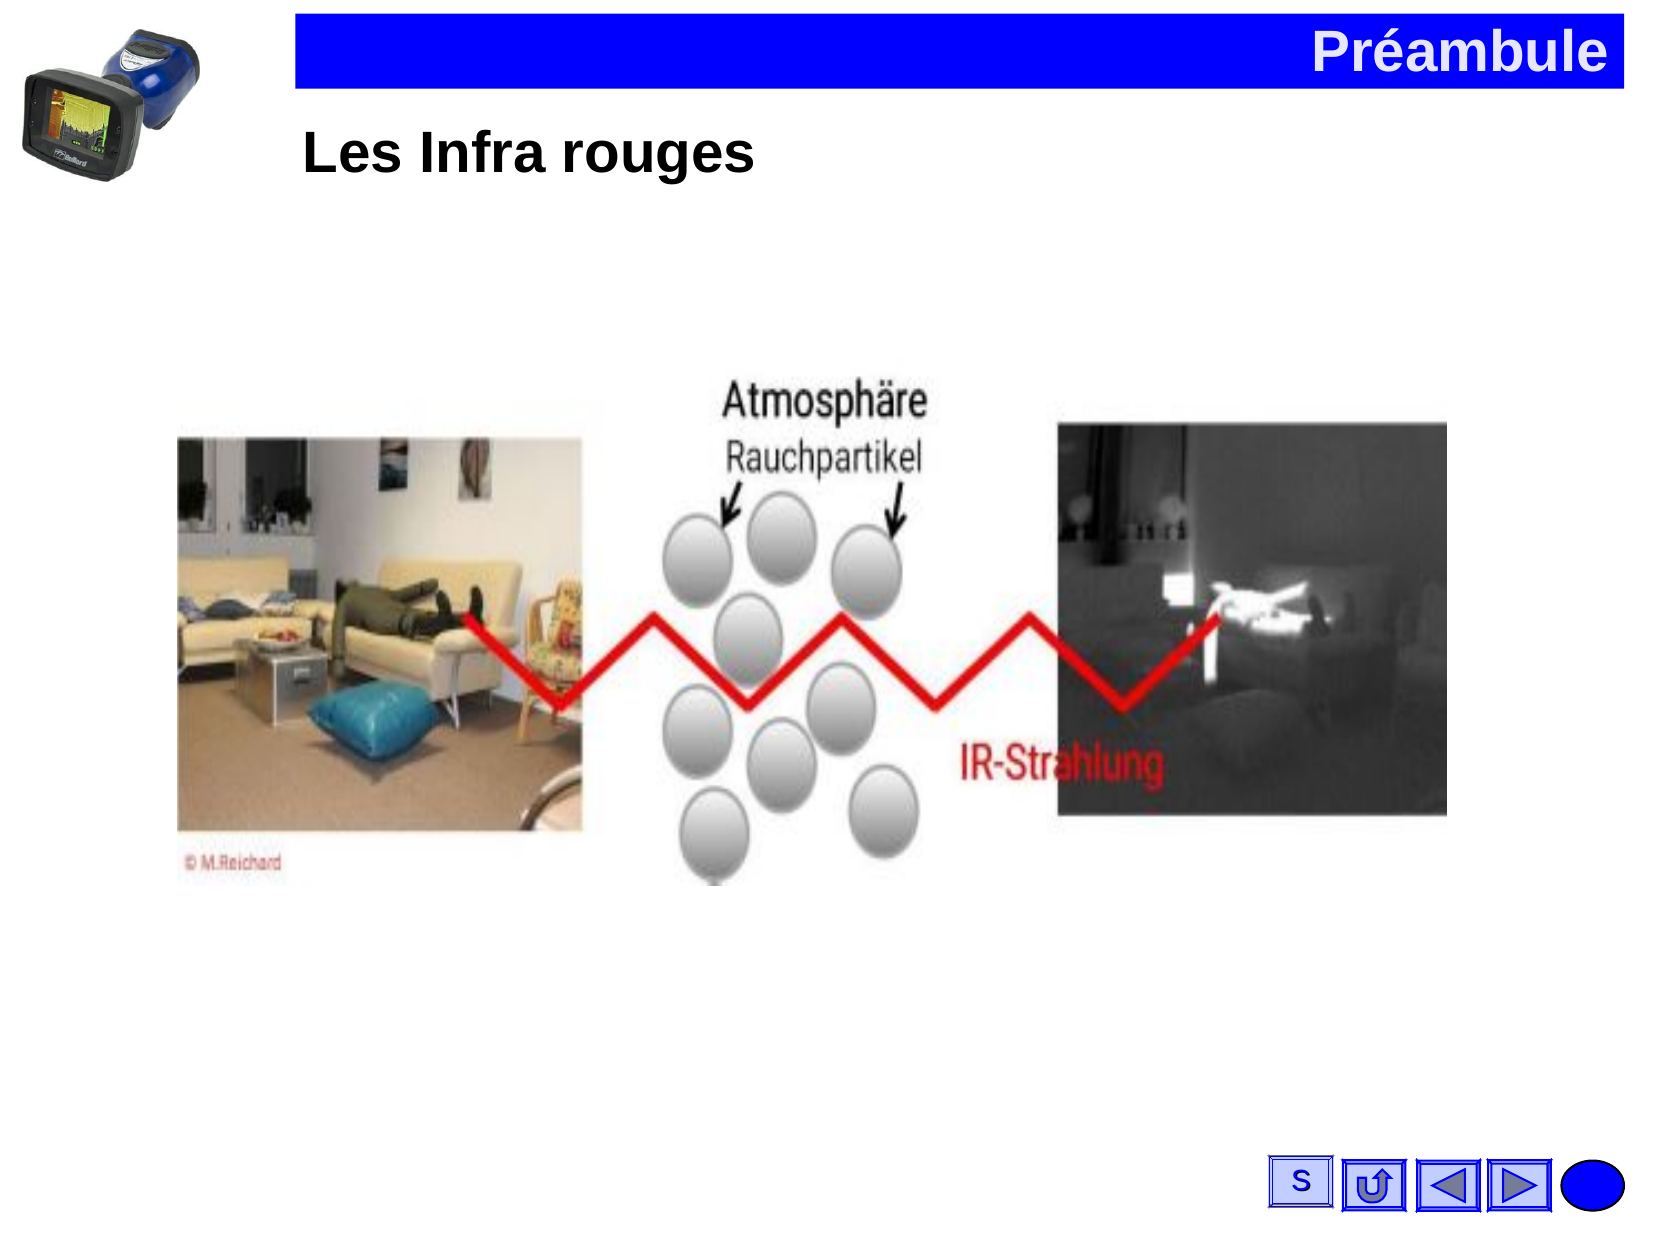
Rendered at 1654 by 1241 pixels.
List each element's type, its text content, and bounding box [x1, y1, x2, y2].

text_box Les Infra rouges [287, 112, 772, 193]
text_box Préambule [295, 13, 1625, 89]
picture [177, 354, 1447, 886]
picture [22, 29, 200, 182]
text_box [1561, 1160, 1625, 1211]
